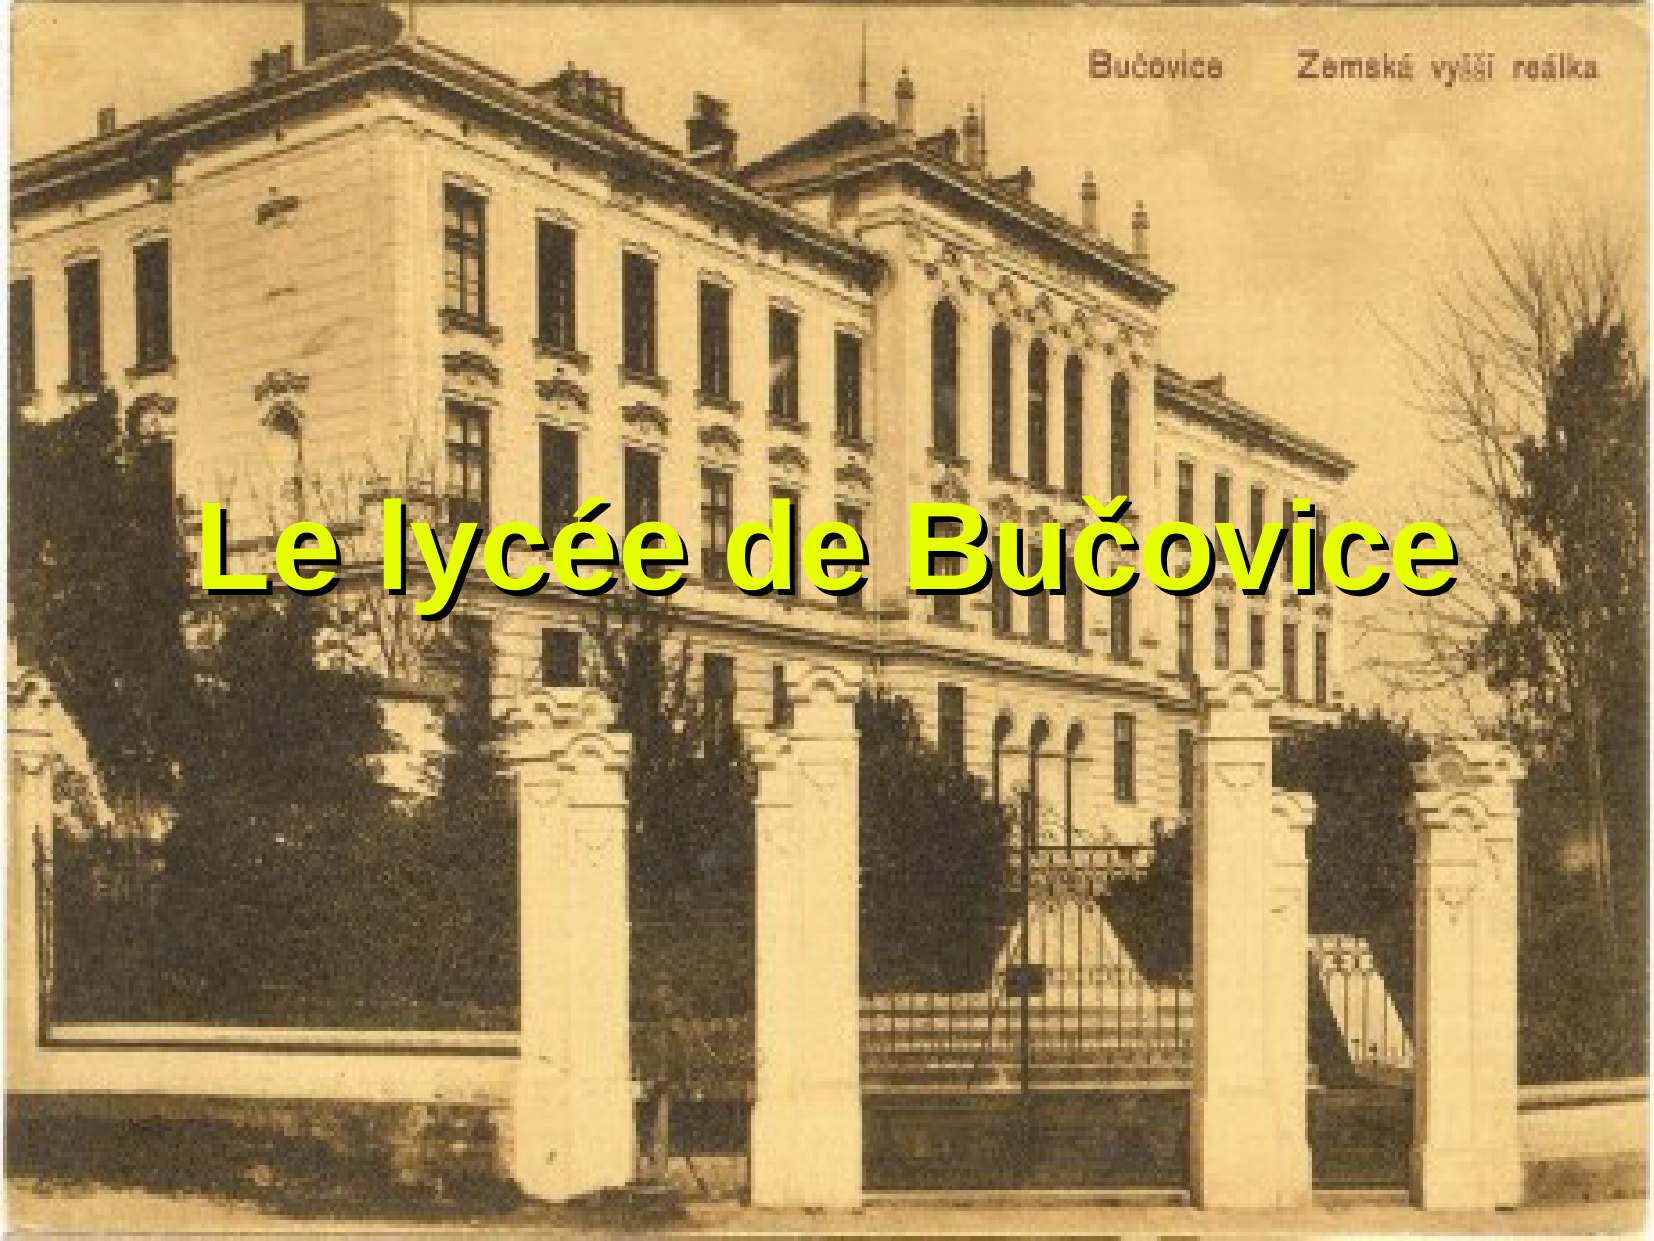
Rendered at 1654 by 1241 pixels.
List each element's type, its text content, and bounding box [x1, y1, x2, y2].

title Le lycée de Bučovice [82, 442, 1571, 650]
picture [0, 0, 1654, 1241]
